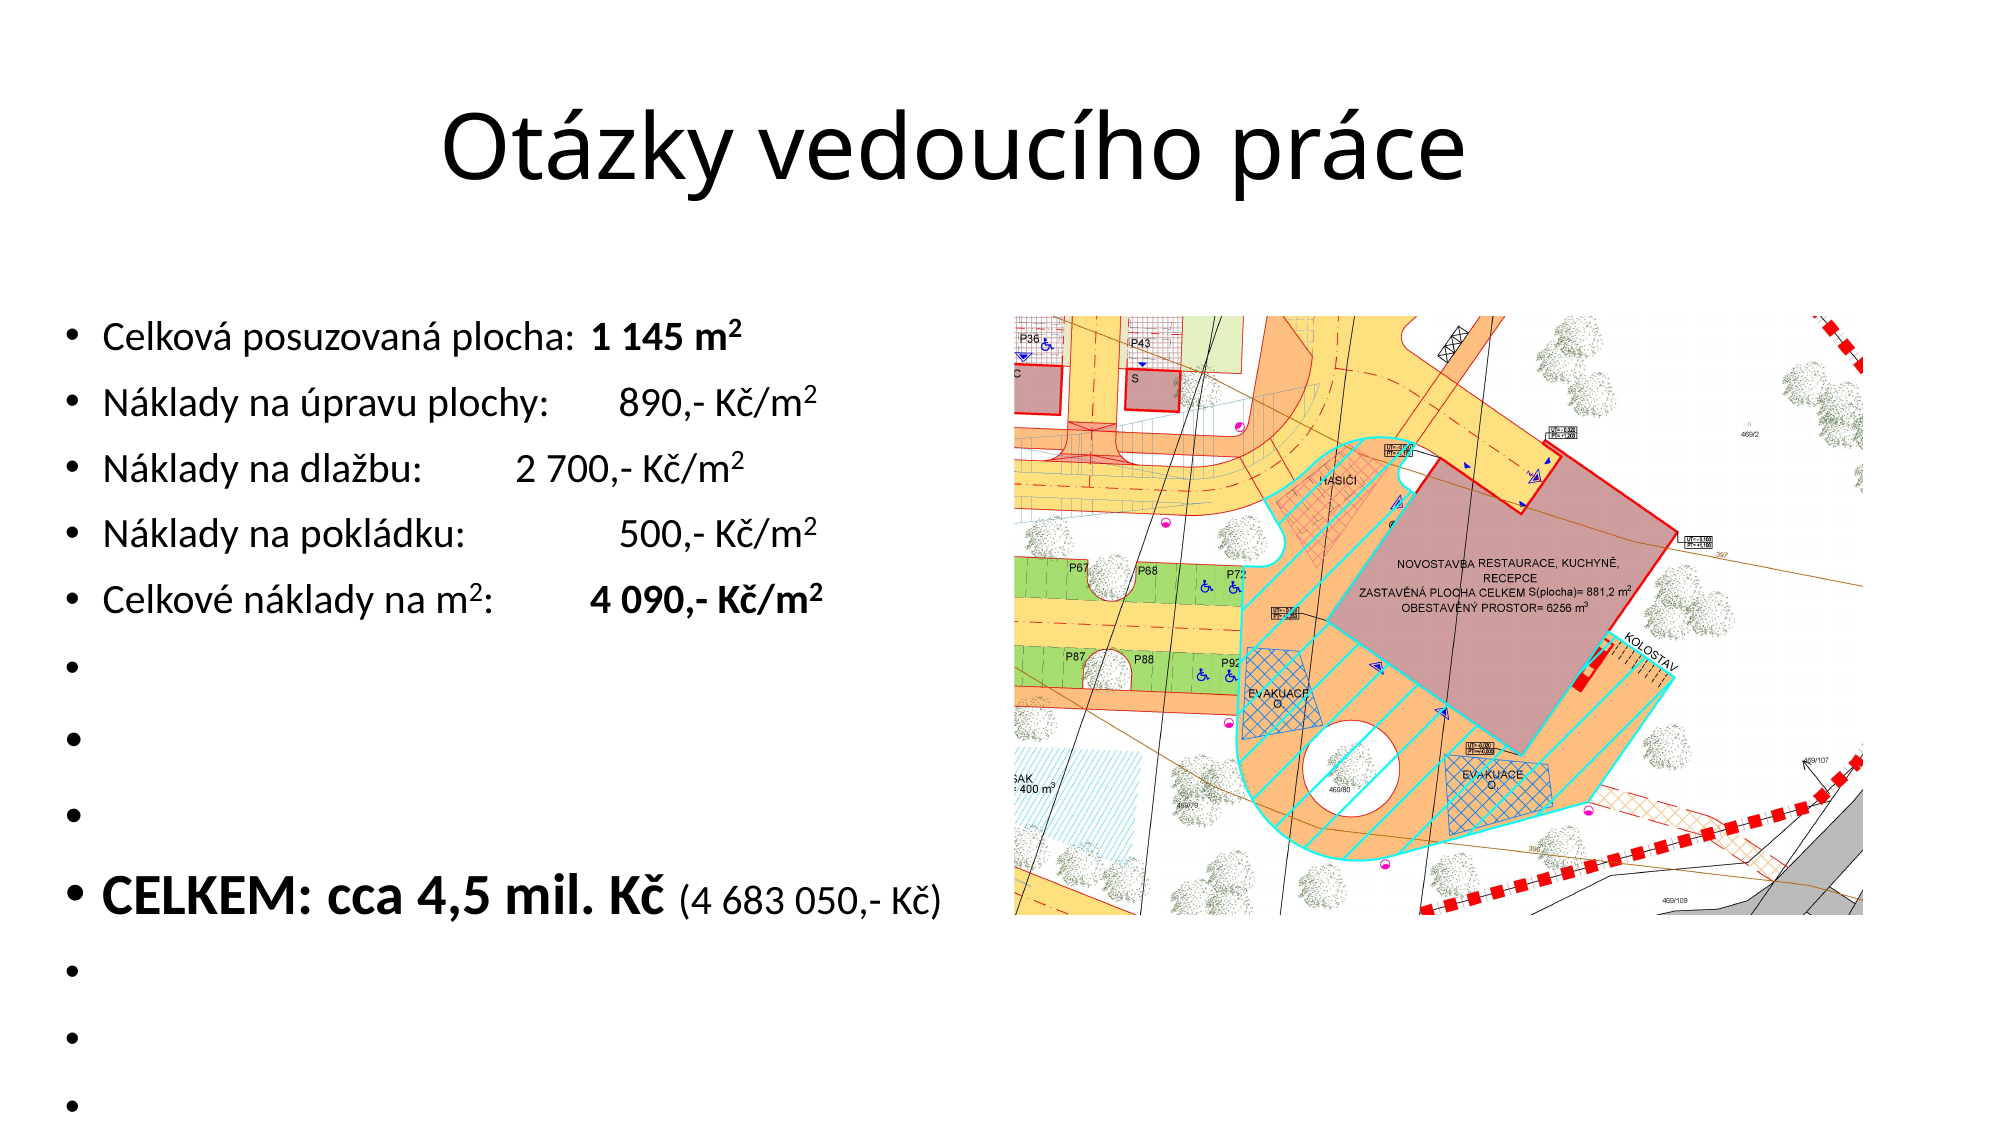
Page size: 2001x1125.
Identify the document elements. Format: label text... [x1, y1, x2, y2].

list Celková posuzovaná plocha: 1 145 m2 Náklady na úpravu plochy: 890,- Kč/m2 Náklady na dlažbu: 2 700,- Kč/m2 Náklady na pokládku: 500,- Kč/m2 Celkové náklady na m2: 4 090,- Kč/m2 CELKEM: cca 4,5 mil. Kč (4 683 050,- Kč) [50, 306, 1776, 1021]
picture [1014, 316, 1863, 915]
title Otázky vedoucího práce [103, 84, 1829, 302]
